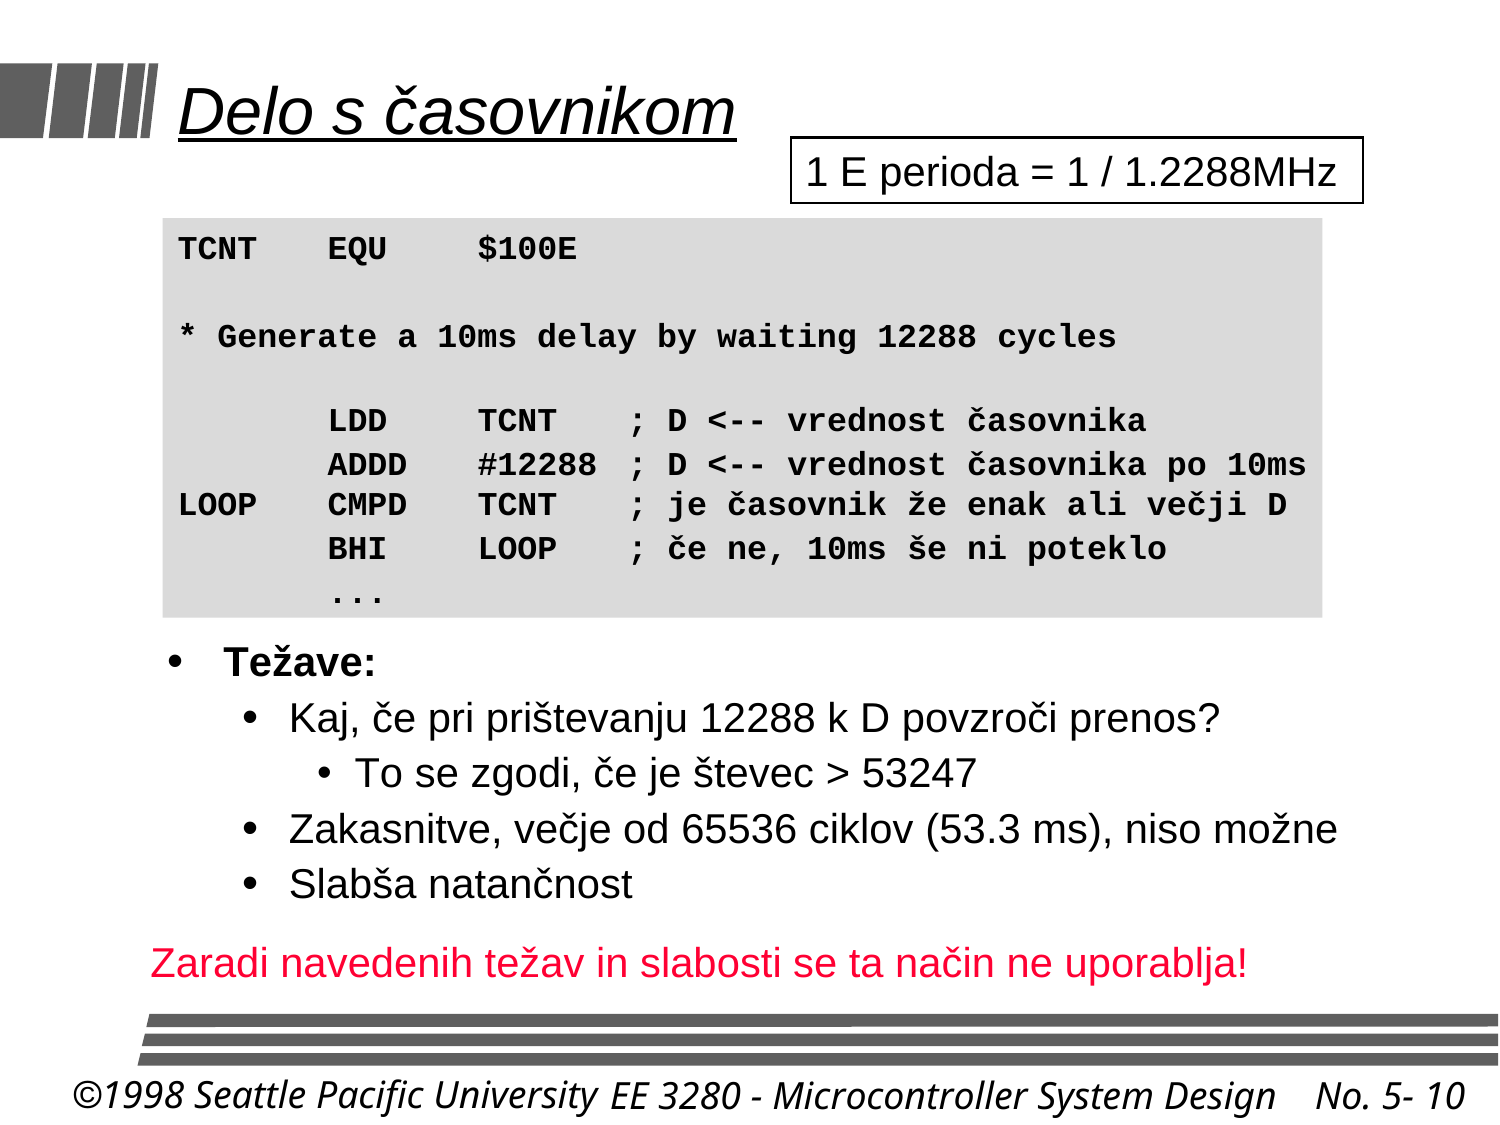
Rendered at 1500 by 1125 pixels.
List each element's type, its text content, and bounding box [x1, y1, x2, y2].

list Težave: Kaj, če pri prištevanju 12288 k D povzroči prenos? To se zgodi, če je števec > 53247 Zakasnitve, večje od 65536 ciklov (53.3 ms), niso možne Slabša natančnost [152, 633, 1500, 977]
title Delo s časovnikom [162, 60, 1498, 156]
text_box 1 E perioda = 1 / 1.2288MHz [790, 137, 1363, 203]
text_box Zaradi navedenih težav in slabosti se ta način ne uporablja! [135, 928, 1329, 995]
text_box TCNT EQU $100E * Generate a 10ms delay by waiting 12288 cycles LDD TCNT ; D <-- vrednost časovnika ADDD #12288 ; D <-- vrednost časovnika po 10ms LOOP CMPD TCNT ; je časovnik že enak ali večji D BHI LOOP ; če ne, 10ms še ni poteklo ... [162, 218, 1323, 618]
